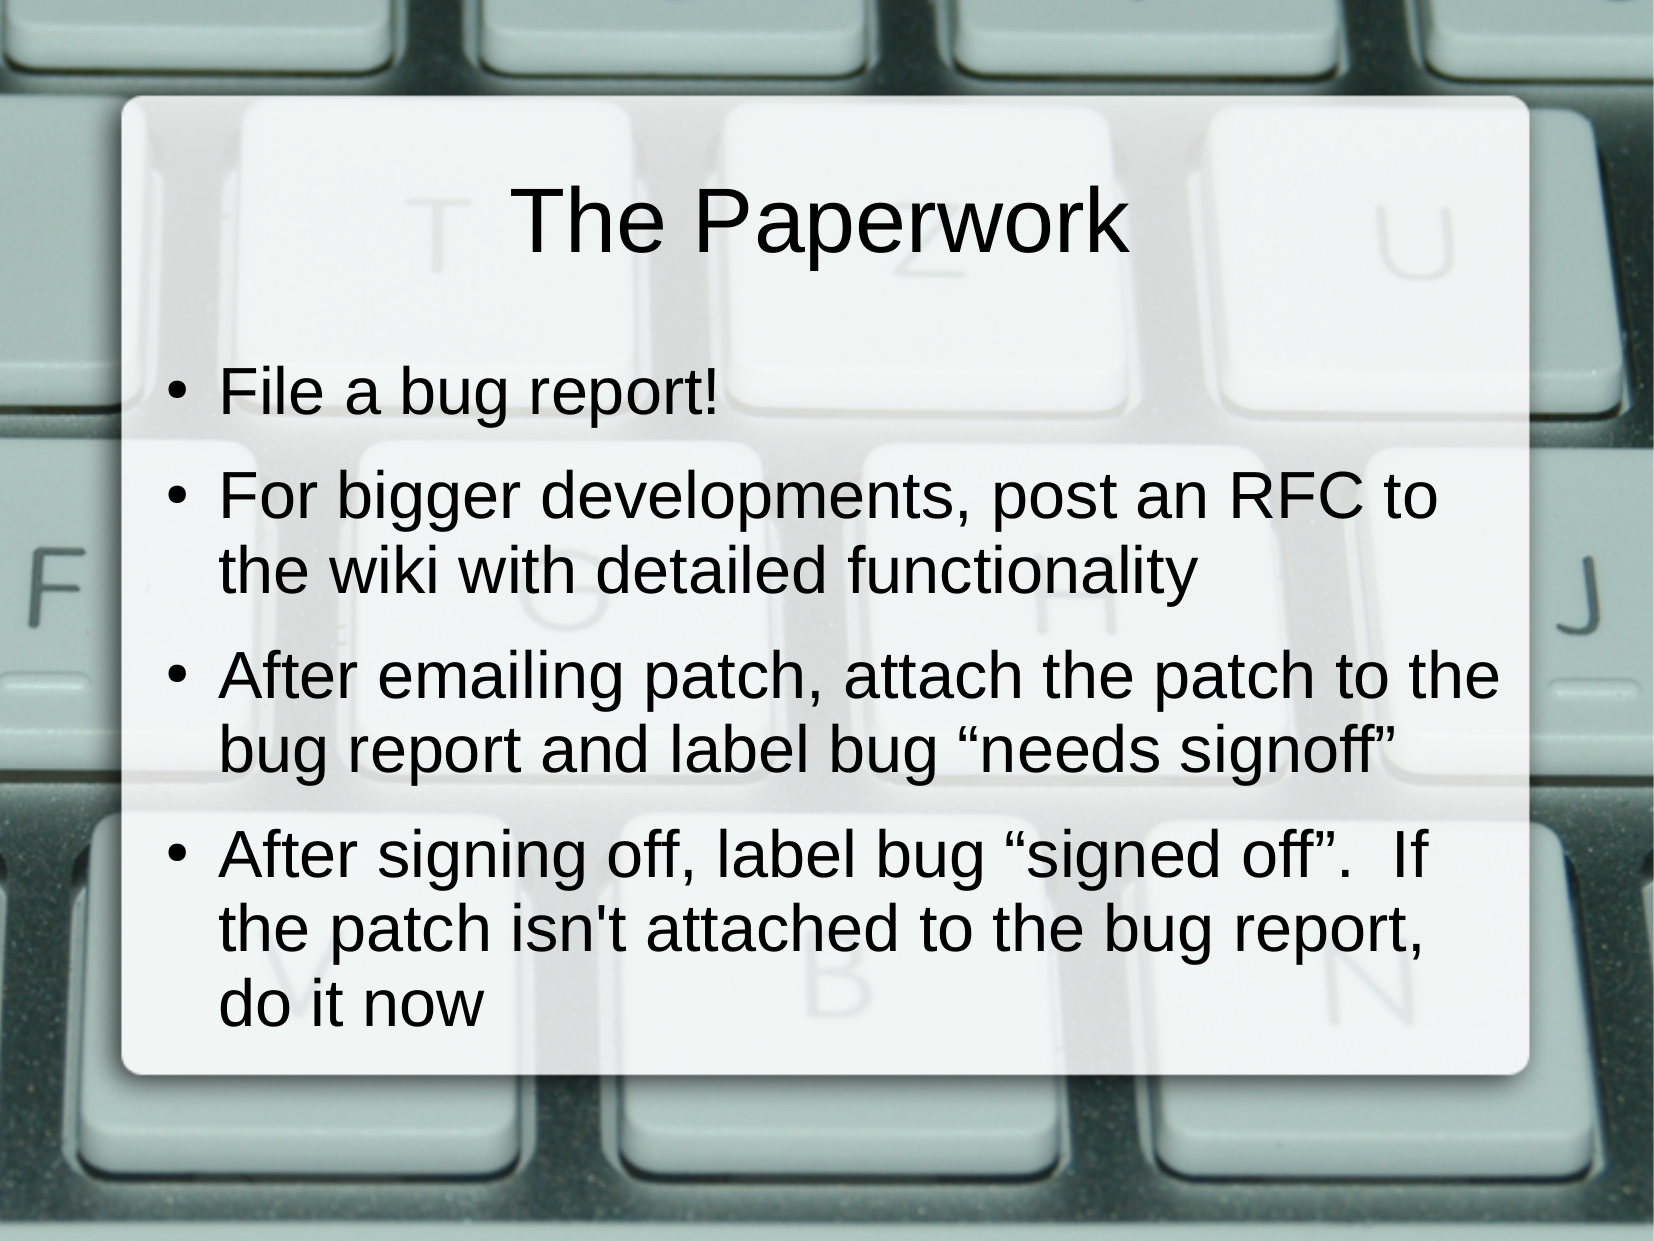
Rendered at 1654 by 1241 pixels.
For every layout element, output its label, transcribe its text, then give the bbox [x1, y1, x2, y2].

title The Paperwork [135, 117, 1506, 325]
picture [0, 0, 1654, 1241]
list File a bug report! For bigger developments, post an RFC to the wiki with detailed functionality After emailing patch, attach the patch to the bug report and label bug “needs signoff” After signing off, label bug “signed off”. If the patch isn't attached to the bug report, do it now [147, 354, 1506, 1173]
